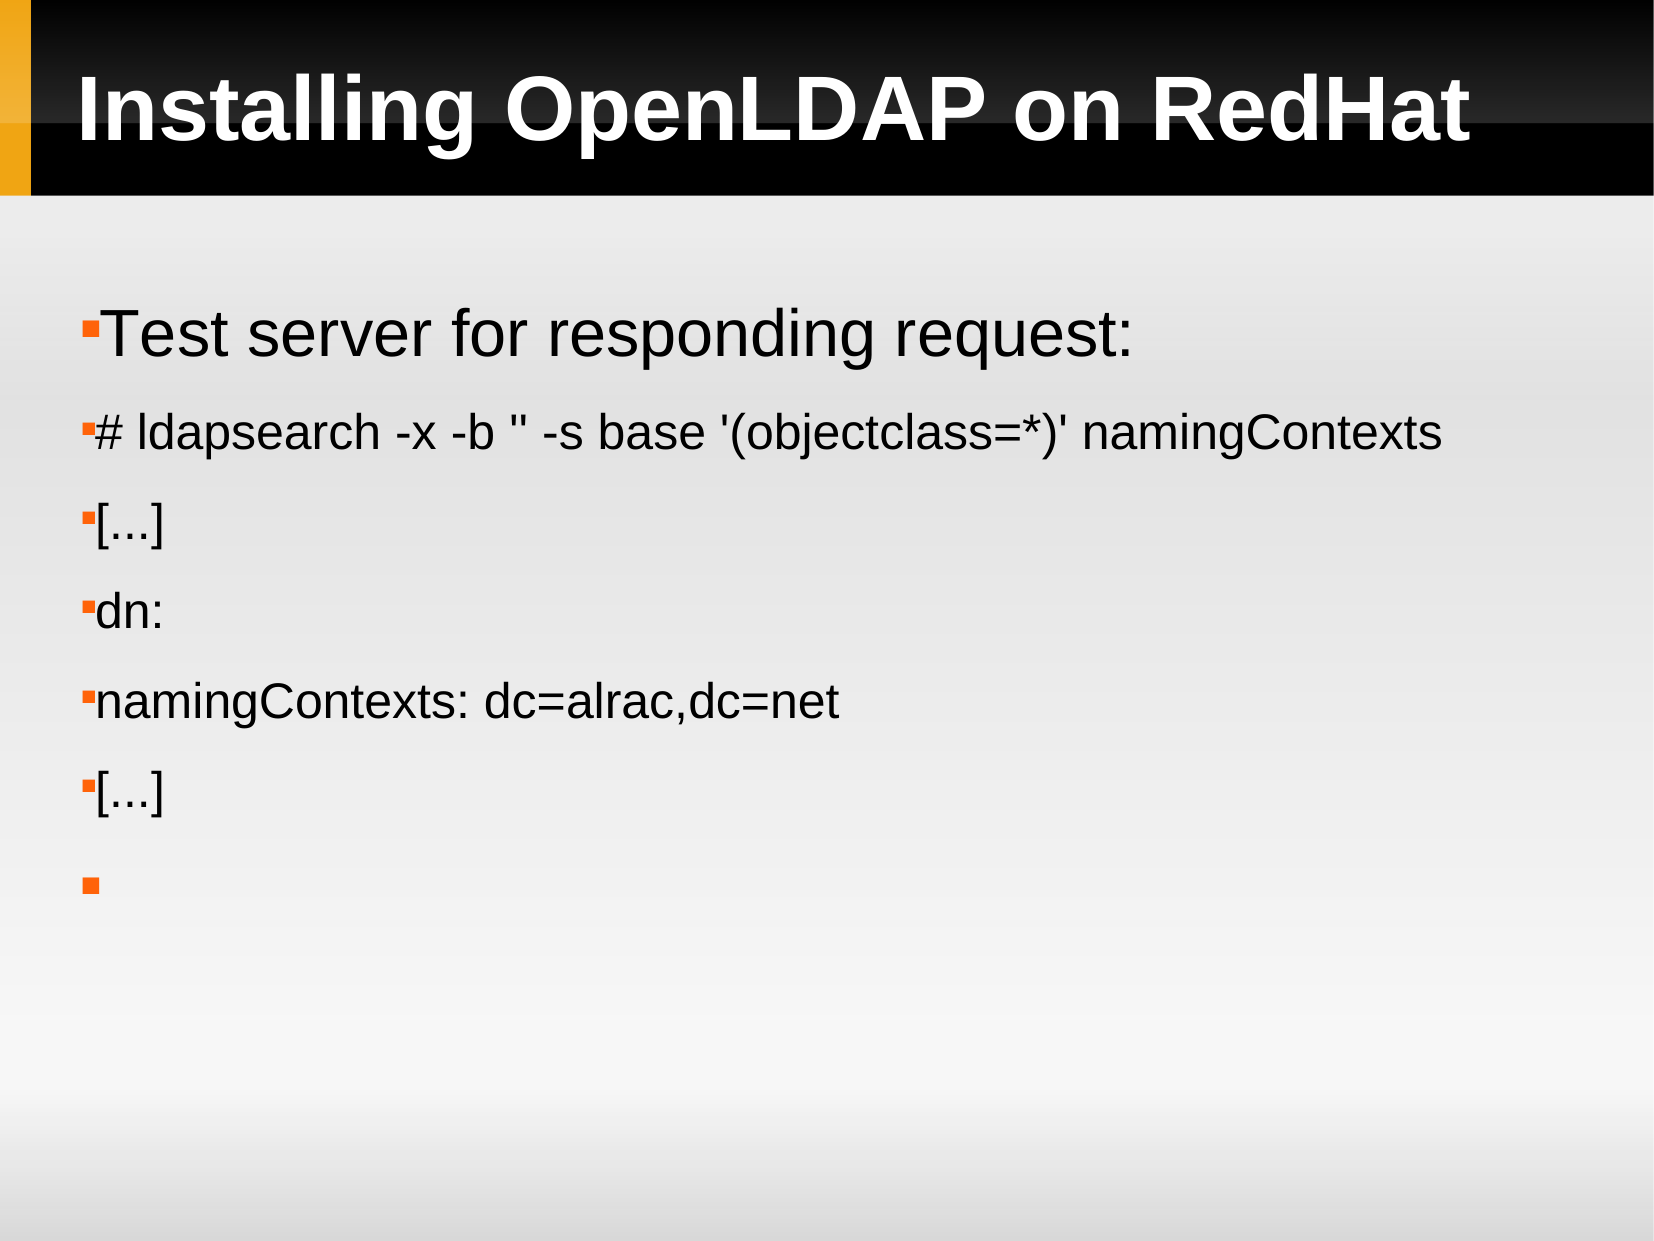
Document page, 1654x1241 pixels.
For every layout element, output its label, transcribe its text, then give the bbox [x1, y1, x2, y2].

list Test server for responding request: # ldapsearch -x -b '' -s base '(objectclass=*)' namingContexts [...] dn: namingContexts: dc=alrac,dc=net [...] [82, 290, 1571, 1094]
title Installing OpenLDAP on RedHat [76, 7, 1565, 200]
